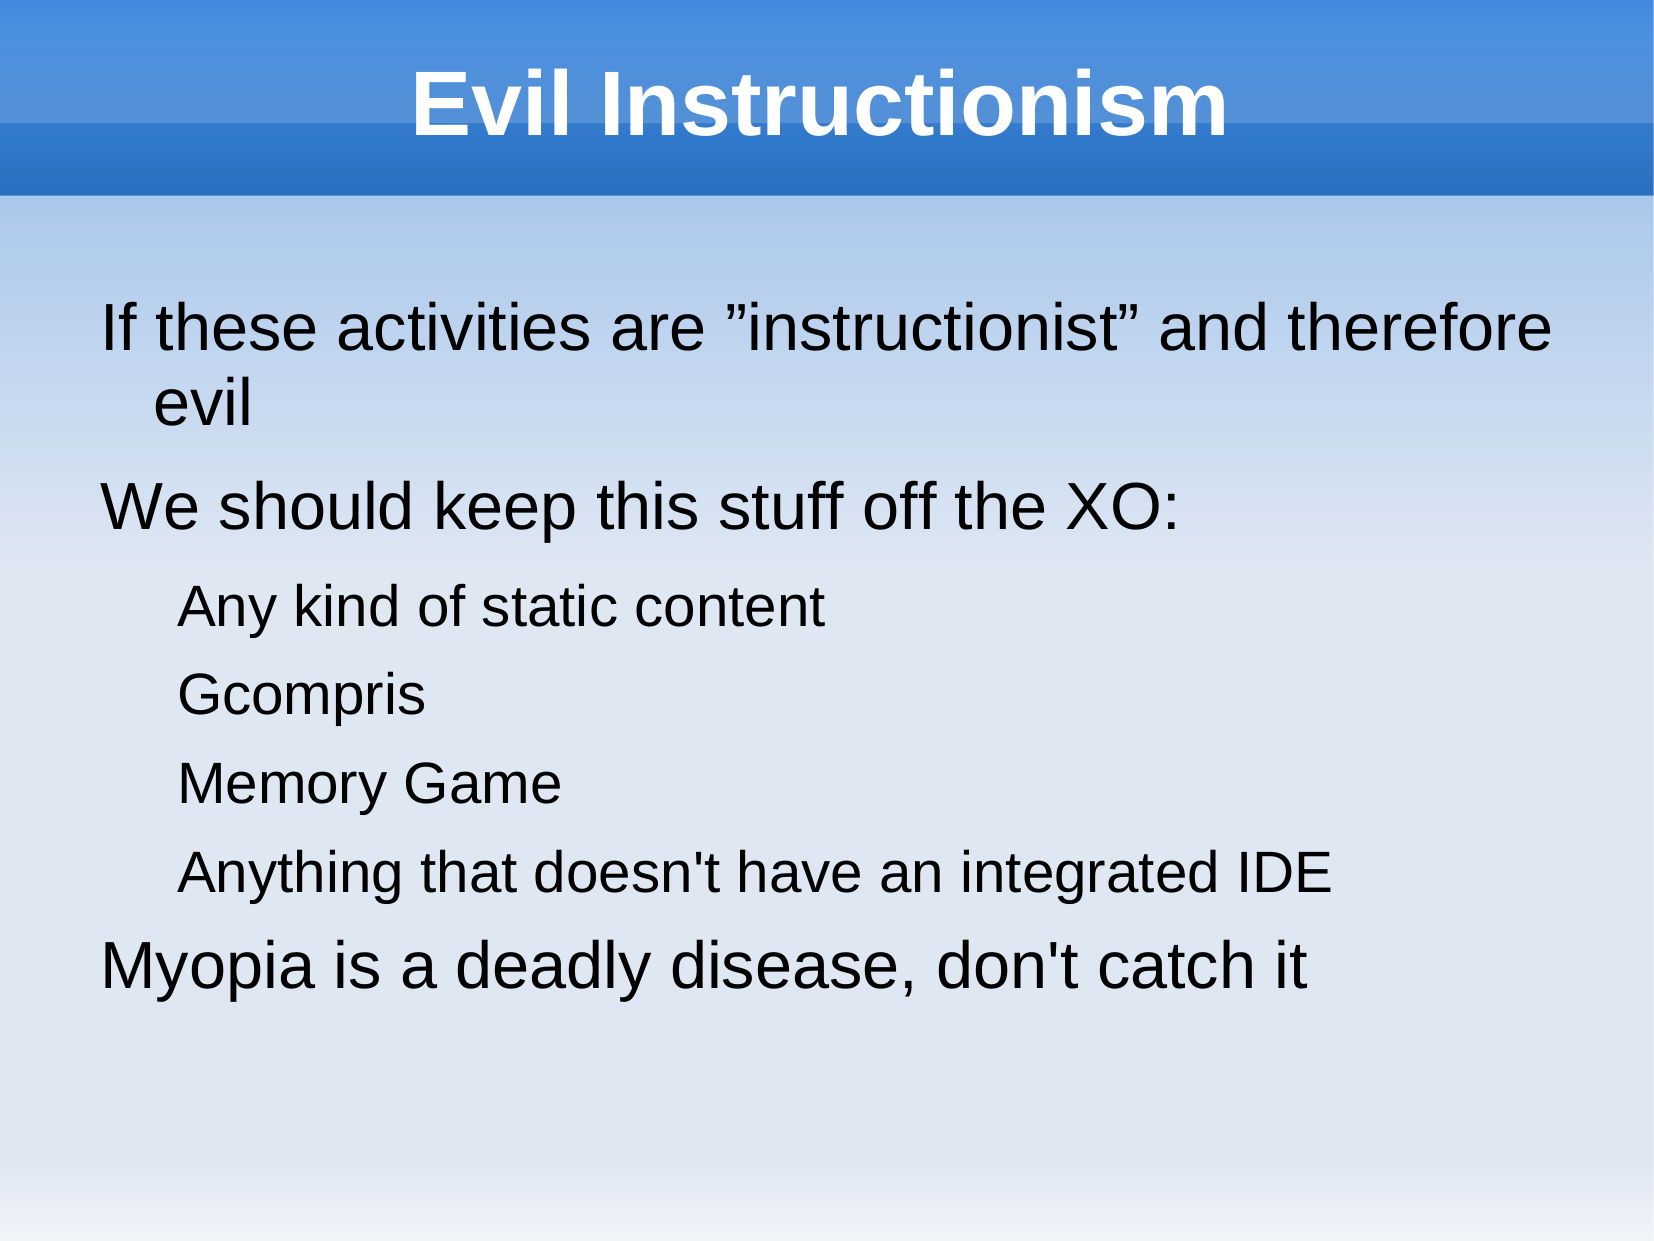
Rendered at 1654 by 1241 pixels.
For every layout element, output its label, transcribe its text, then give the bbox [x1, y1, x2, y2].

title Evil Instructionism [76, 7, 1565, 200]
picture [0, 0, 1654, 1241]
list If these activities are ”instructionist” and therefore evil We should keep this stuff off the XO: Any kind of static content Gcompris Memory Game Anything that doesn't have an integrated IDE Myopia is a deadly disease, don't catch it [82, 290, 1571, 1094]
